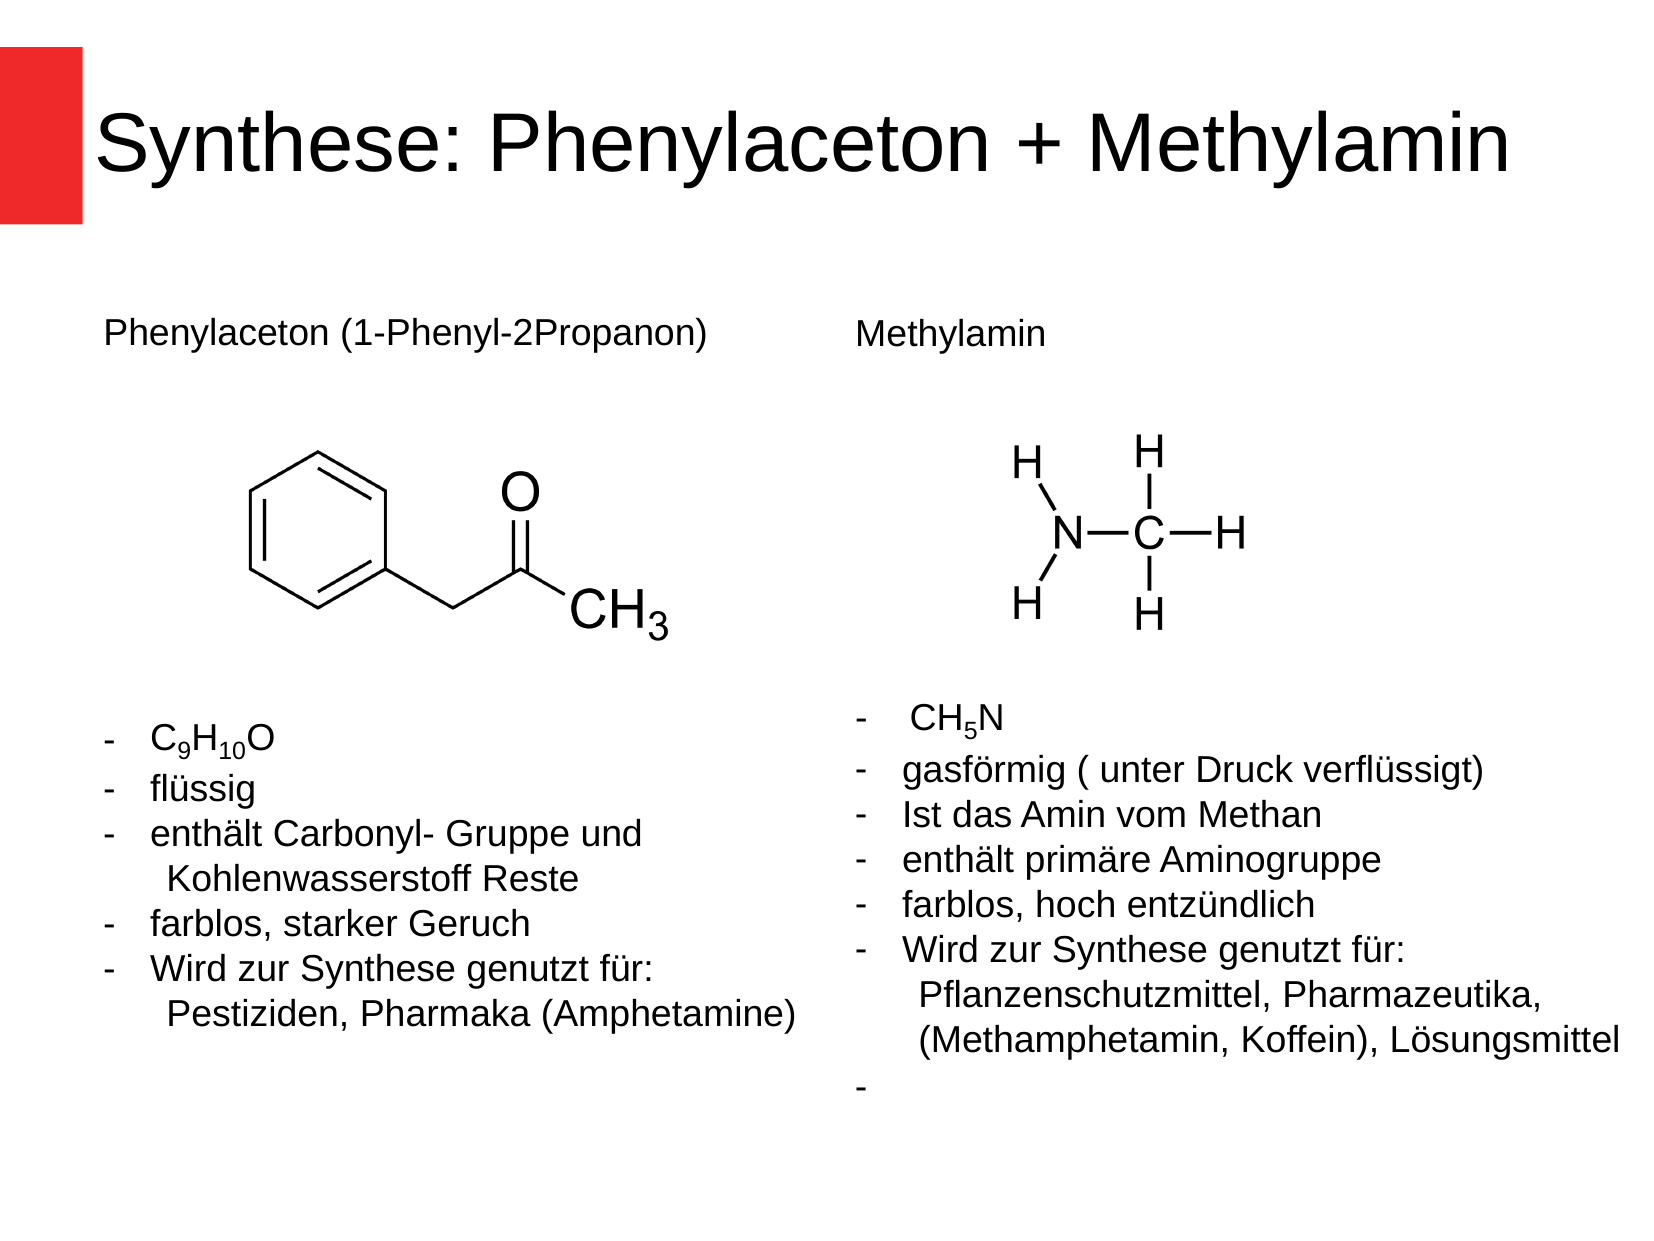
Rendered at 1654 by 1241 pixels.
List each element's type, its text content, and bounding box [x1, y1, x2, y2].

text_box Synthese: Phenylaceton + Methylamin [79, 80, 1544, 197]
text_box Methylamin [840, 301, 1368, 363]
text_box C9H10O flüssig enthält Carbonyl- Gruppe und Kohlenwasserstoff Reste farblos, starker Geruch Wird zur Synthese genutzt für: Pestiziden, Pharmaka (Amphetamine) [88, 705, 841, 1043]
text_box Phenylaceton (1-Phenyl-2Propanon) [88, 300, 761, 361]
picture [243, 442, 675, 646]
picture [1013, 433, 1245, 631]
text_box - CH5N gasförmig ( unter Druck verflüssigt) Ist das Amin vom Methan enthält primäre Aminogruppe farblos, hoch entzündlich Wird zur Synthese genutzt für: Pflanzenschutzmittel, Pharmazeutika, (Methamphetamin, Koffein), Lösungsmittel [840, 685, 1644, 1113]
